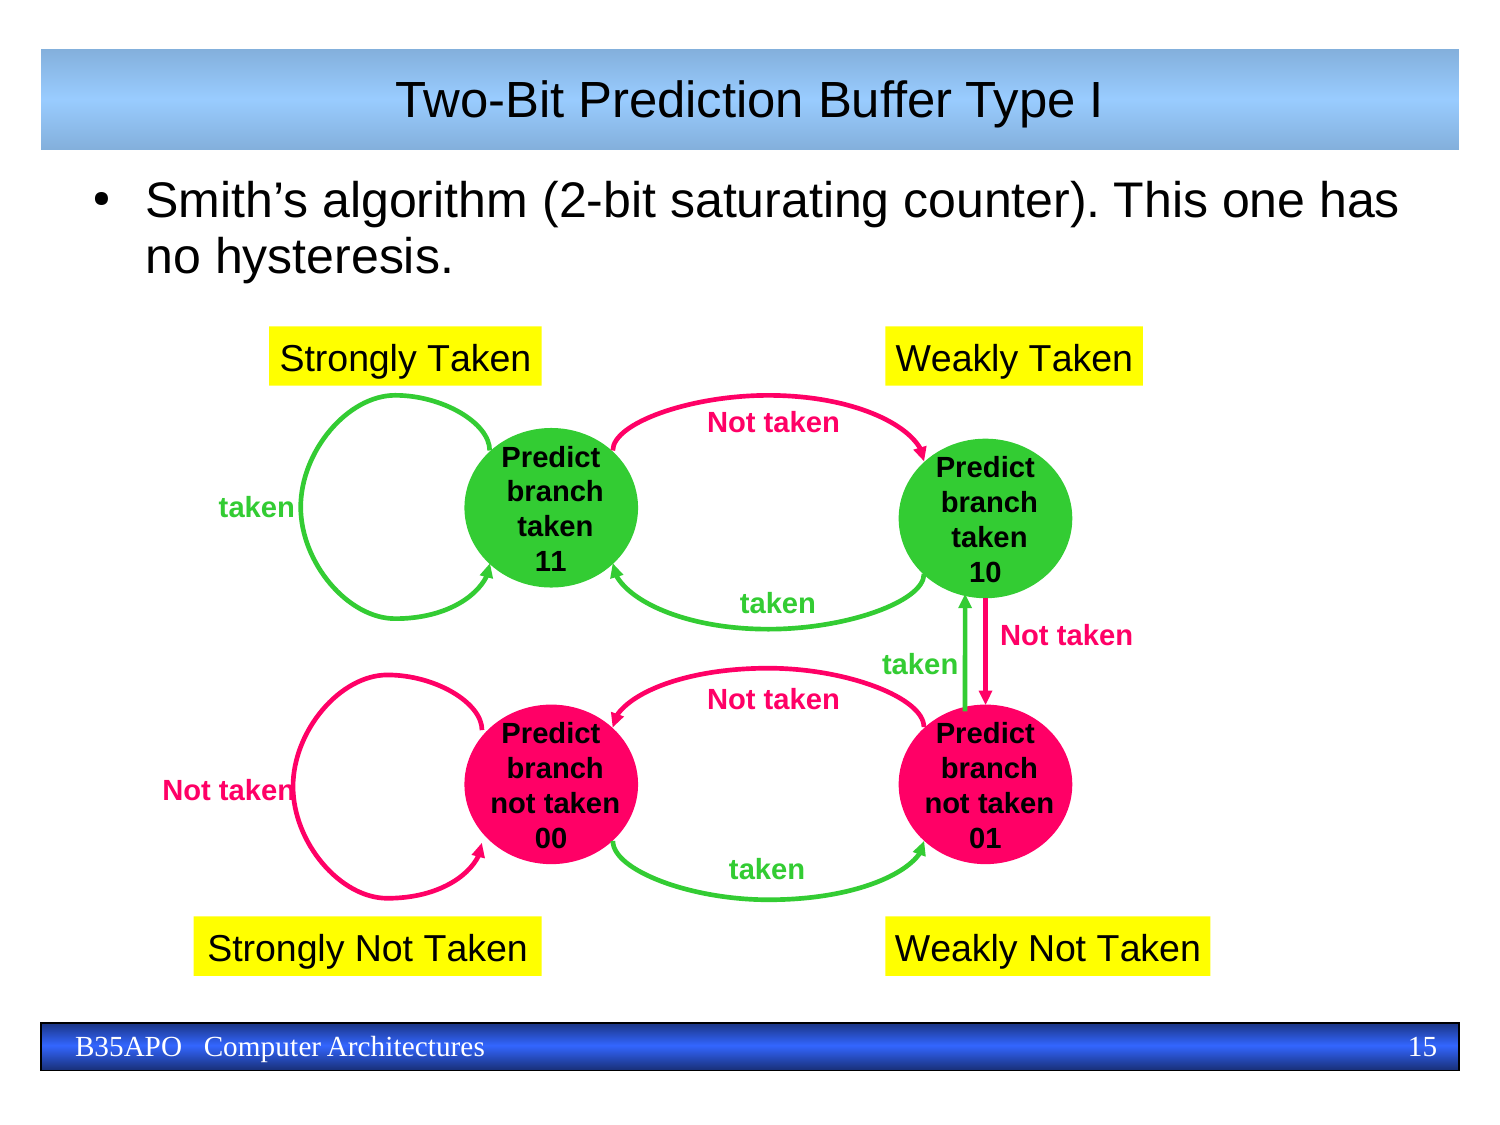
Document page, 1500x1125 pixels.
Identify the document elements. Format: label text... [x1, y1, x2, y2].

text_box taken [724, 576, 827, 624]
text_box Weakly Taken [885, 326, 1143, 386]
text_box Strongly Taken [269, 326, 542, 386]
text_box Not taken [692, 672, 851, 720]
title Two-Bit Prediction Buffer Type I [41, 49, 1459, 150]
text_box Not taken [985, 608, 1144, 656]
text_box Weakly Not Taken [885, 916, 1211, 976]
text_box Strongly Not Taken [193, 916, 542, 976]
text_box Predict branch not taken 01 [898, 704, 1073, 865]
text_box Predict branch not taken 00 [464, 704, 639, 865]
text_box Not taken [147, 763, 306, 811]
text_box taken [714, 842, 816, 890]
text_box Predict branch taken 11 [464, 427, 639, 588]
text_box Predict branch taken 10 [898, 438, 1073, 599]
text_box Not taken [692, 396, 851, 444]
list Smith’s algorithm (2-bit saturating counter). This one has no hysteresis. [75, 172, 1426, 319]
text_box taken [867, 637, 970, 685]
text_box taken [203, 481, 306, 529]
